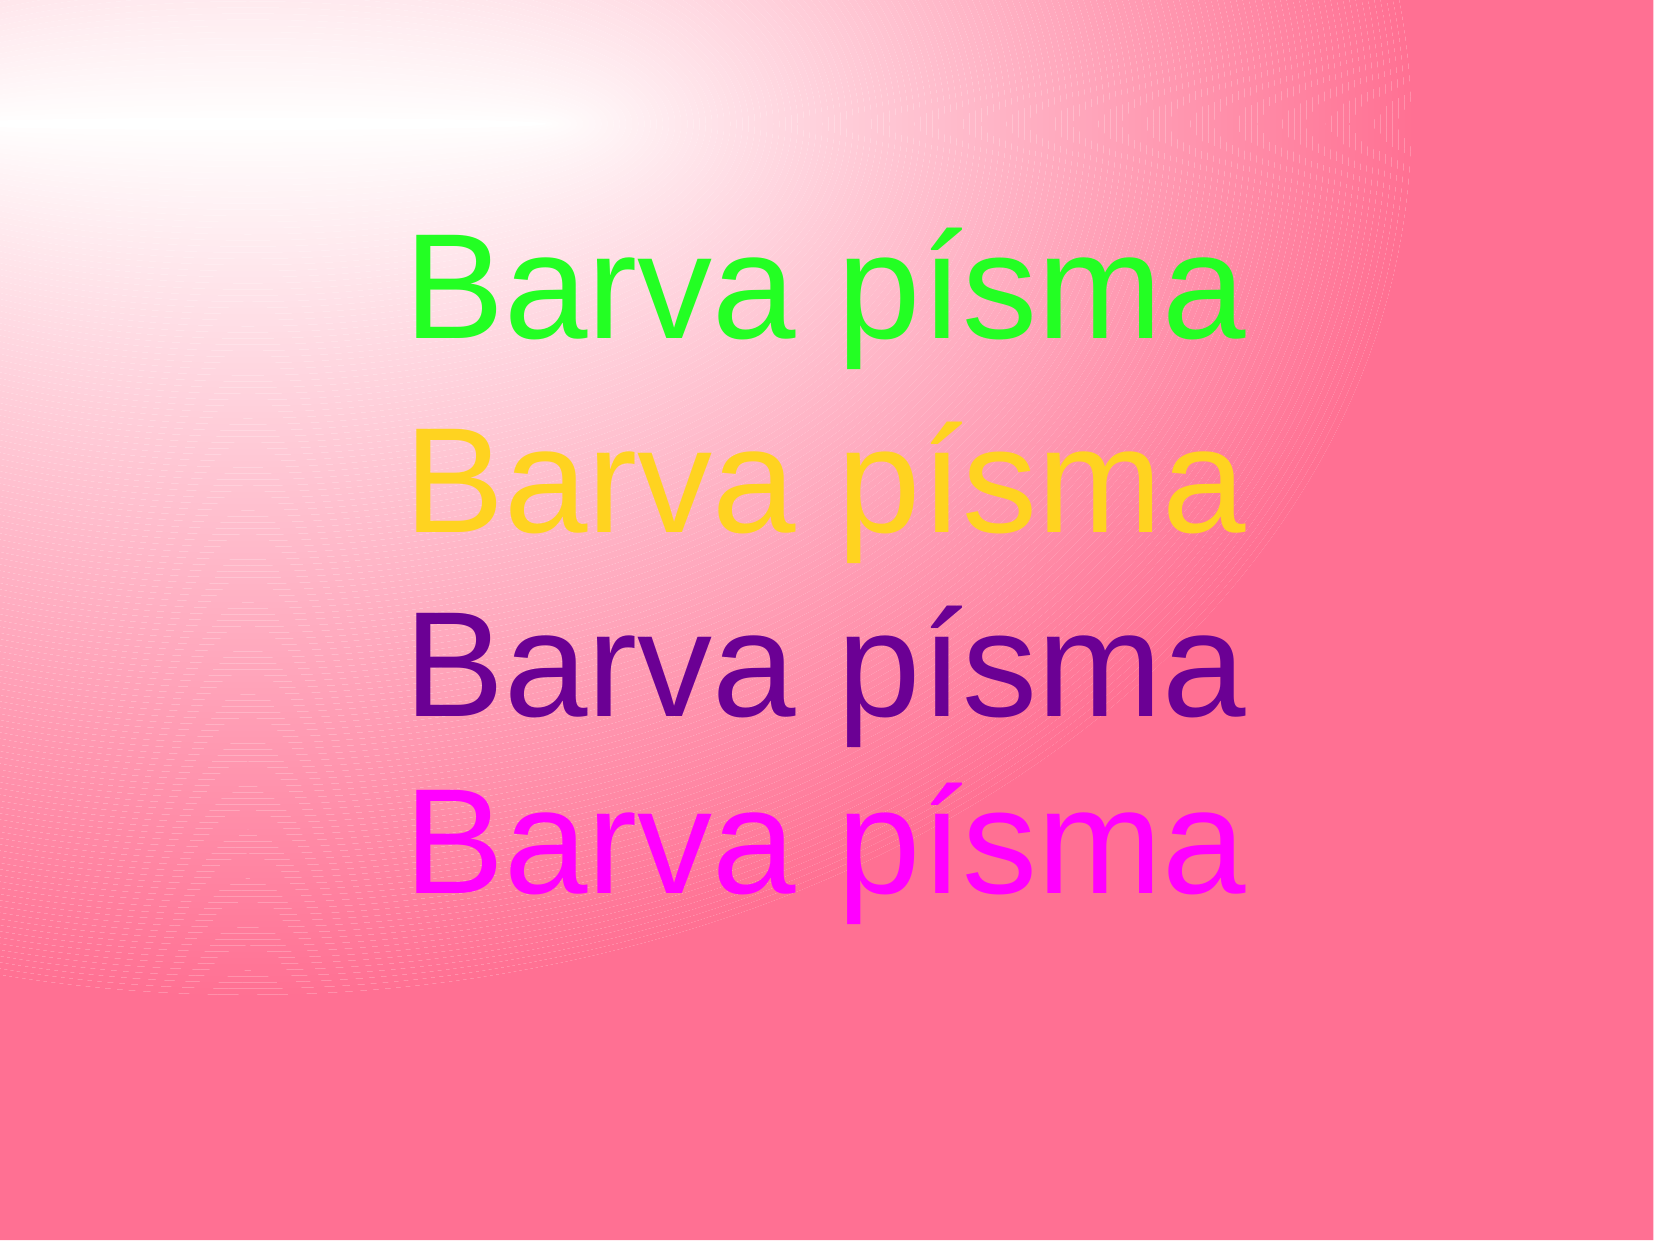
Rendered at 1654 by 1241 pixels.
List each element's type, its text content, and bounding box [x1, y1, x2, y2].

text_box Barva písma [389, 389, 1262, 572]
text_box Barva písma [389, 750, 1262, 933]
text_box Barva písma [389, 572, 1262, 750]
text_box Barva písma [389, 194, 1262, 378]
